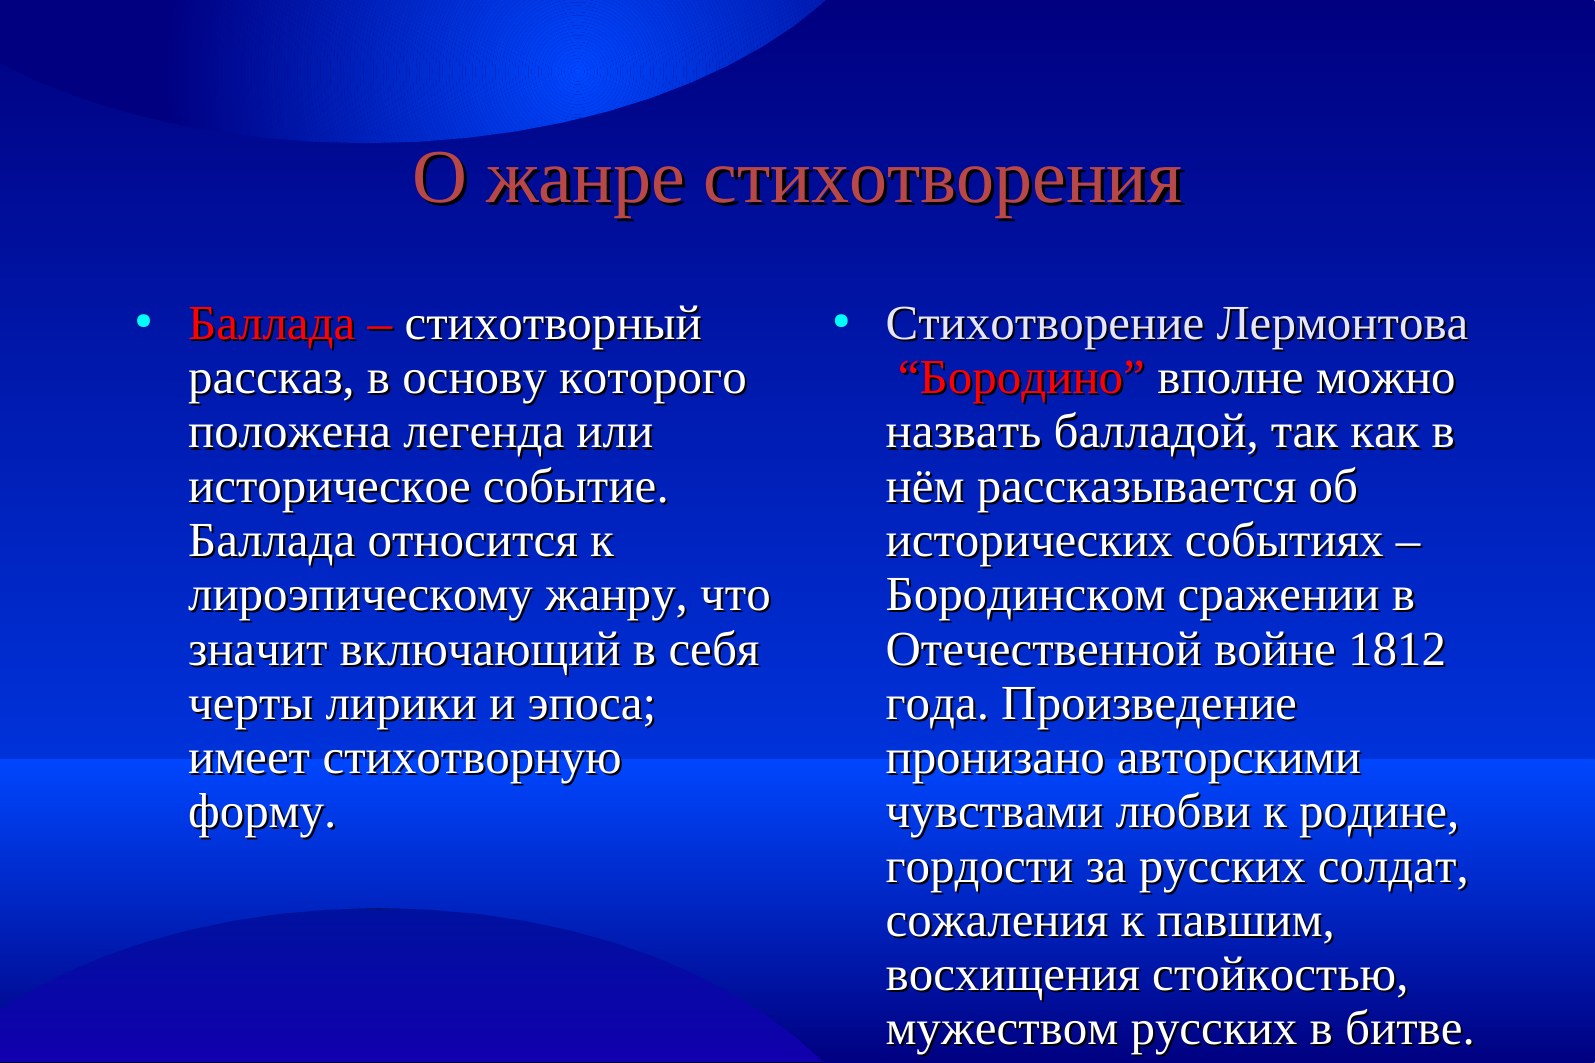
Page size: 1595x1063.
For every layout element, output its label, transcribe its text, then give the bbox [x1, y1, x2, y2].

list Баллада – стихотворный рассказ, в основу которого положена легенда или историческое событие. Баллада относится к лироэпическому жанру, что значит включающий в себя черты лирики и эпоса; имеет стихотворную форму. [117, 295, 782, 1063]
title О жанре стихотворения [117, 117, 1479, 236]
list Стихотворение Лермонтова “Бородино” вполне можно назвать балладой, так как в нём рассказывается об исторических событиях – Бородинском сражении в Отечественной войне 1812 года. Произведение пронизано авторскими чувствами любви к родине, гордости за русских солдат, сожаления к павшим, восхищения стойкостью, мужеством русских в битве. [814, 295, 1480, 1063]
